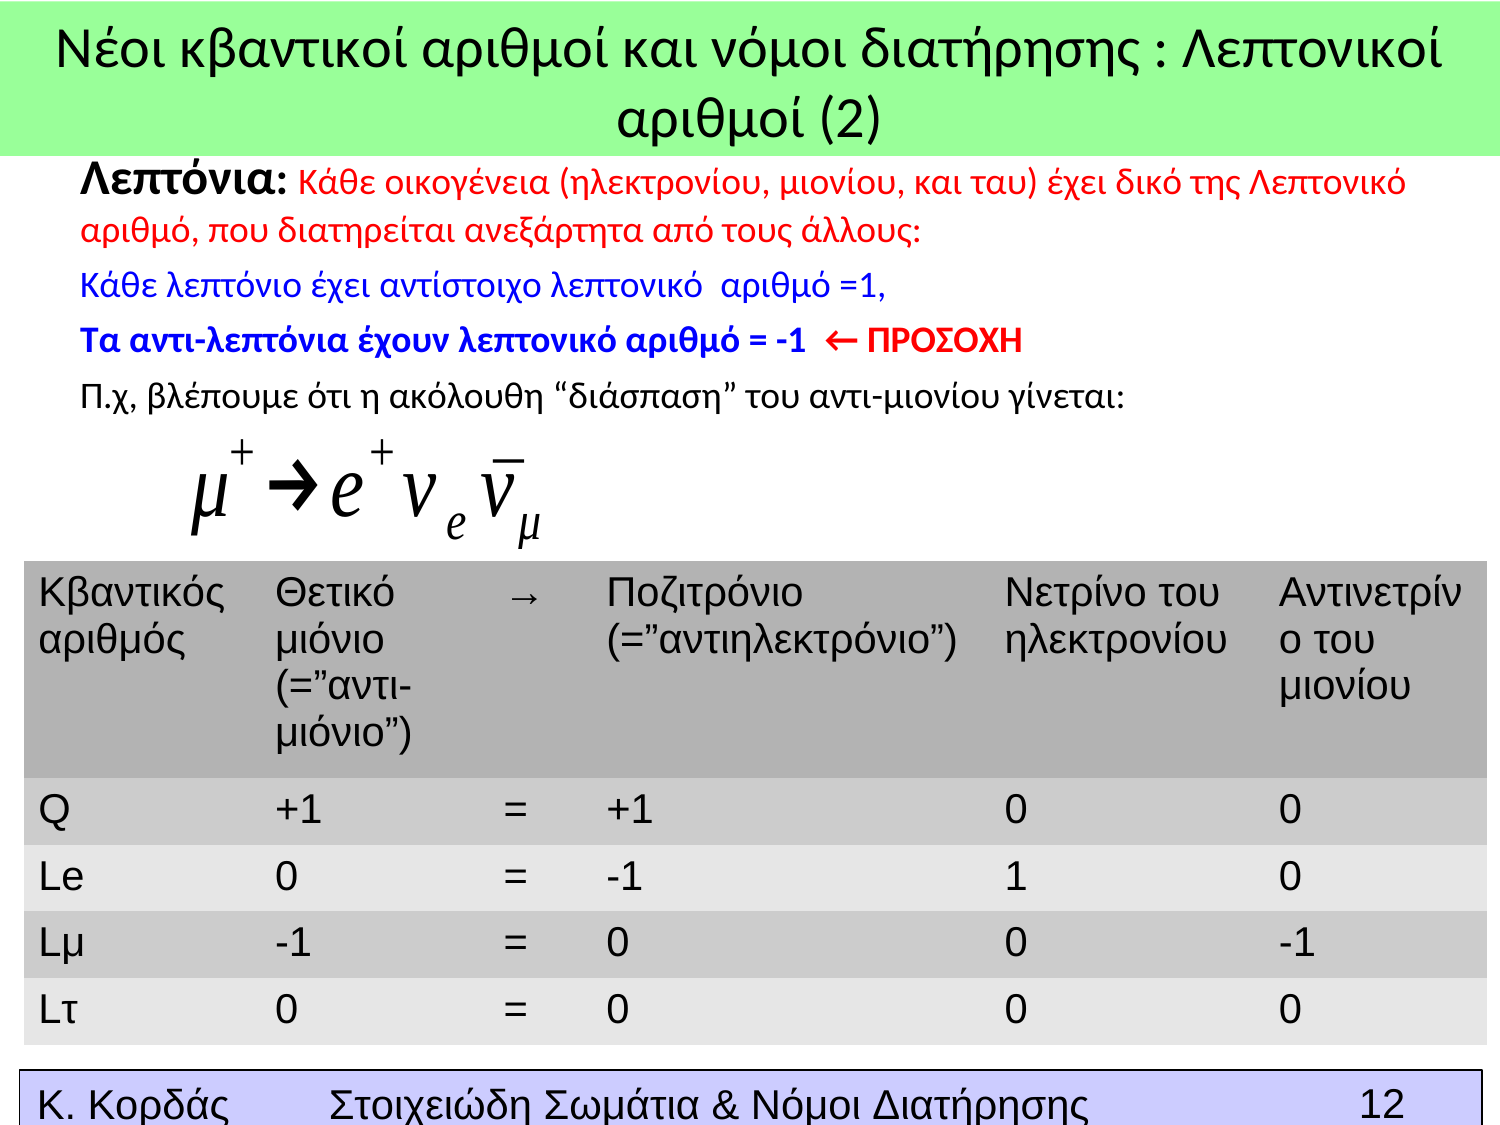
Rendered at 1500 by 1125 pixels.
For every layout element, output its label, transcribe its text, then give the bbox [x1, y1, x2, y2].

table_cell 0 [1264, 845, 1487, 911]
table_cell 1 [990, 845, 1264, 911]
table_cell = [489, 845, 591, 911]
table_cell Q [24, 778, 260, 845]
table_cell Lτ [24, 978, 260, 1045]
table_header → [489, 561, 591, 778]
chart [167, 419, 563, 549]
table_cell 0 [1264, 978, 1487, 1045]
table_cell 0 [990, 911, 1264, 978]
table_cell -1 [591, 845, 990, 911]
table_cell 0 [591, 911, 990, 978]
table_cell -1 [260, 911, 489, 978]
table_header Αντινετρίνο του μιονίου [1264, 561, 1487, 778]
table_header Νετρίνο του ηλεκτρονίου [990, 561, 1264, 778]
table_header Ποζιτρόνιο (=”αντιηλεκτρόνιο”) [591, 561, 990, 778]
table_cell 0 [260, 845, 489, 911]
table_cell 0 [1264, 778, 1487, 845]
text_box Νέοι κβαντικοί αριθμοί και νόμοι διατήρησης : Λεπτονικοί αριθμοί (2) [0, 1, 1500, 156]
table_cell Lμ [24, 911, 260, 978]
table_cell = [489, 978, 591, 1045]
table_header Θετικό μιόνιο (=”αντι-μιόνιο”) [260, 561, 489, 778]
table_cell +1 [260, 778, 489, 845]
table_cell 0 [990, 978, 1264, 1045]
table_cell +1 [591, 778, 990, 845]
text_box Λεπτόνια: Κάθε οικογένεια (ηλεκτρονίου, μιονίου, και ταυ) έχει δικό της Λεπτονικό αριθμό, που διατηρείται ανεξάρτητα από τους άλλους: Κάθε λεπτόνιο έχει αντίστοιχο λεπτονικό αριθμό =1, Tα αντι-λεπτόνια έχουν λεπτονικό αριθμό = -1 ← ΠΡΟΣΟΧΗ Π.χ, βλέπουμε ότι η ακόλουθη “διάσπαση” του αντι-μιονίου γίνεται: [64, 137, 1489, 995]
table_header Κβαντικός αριθμός [24, 561, 260, 778]
table_cell Le [24, 845, 260, 911]
table_cell = [489, 911, 591, 978]
table_cell = [489, 778, 591, 845]
table_cell -1 [1264, 911, 1487, 978]
table_cell 0 [990, 778, 1264, 845]
table_cell 0 [260, 978, 489, 1045]
table_cell 0 [591, 978, 990, 1045]
